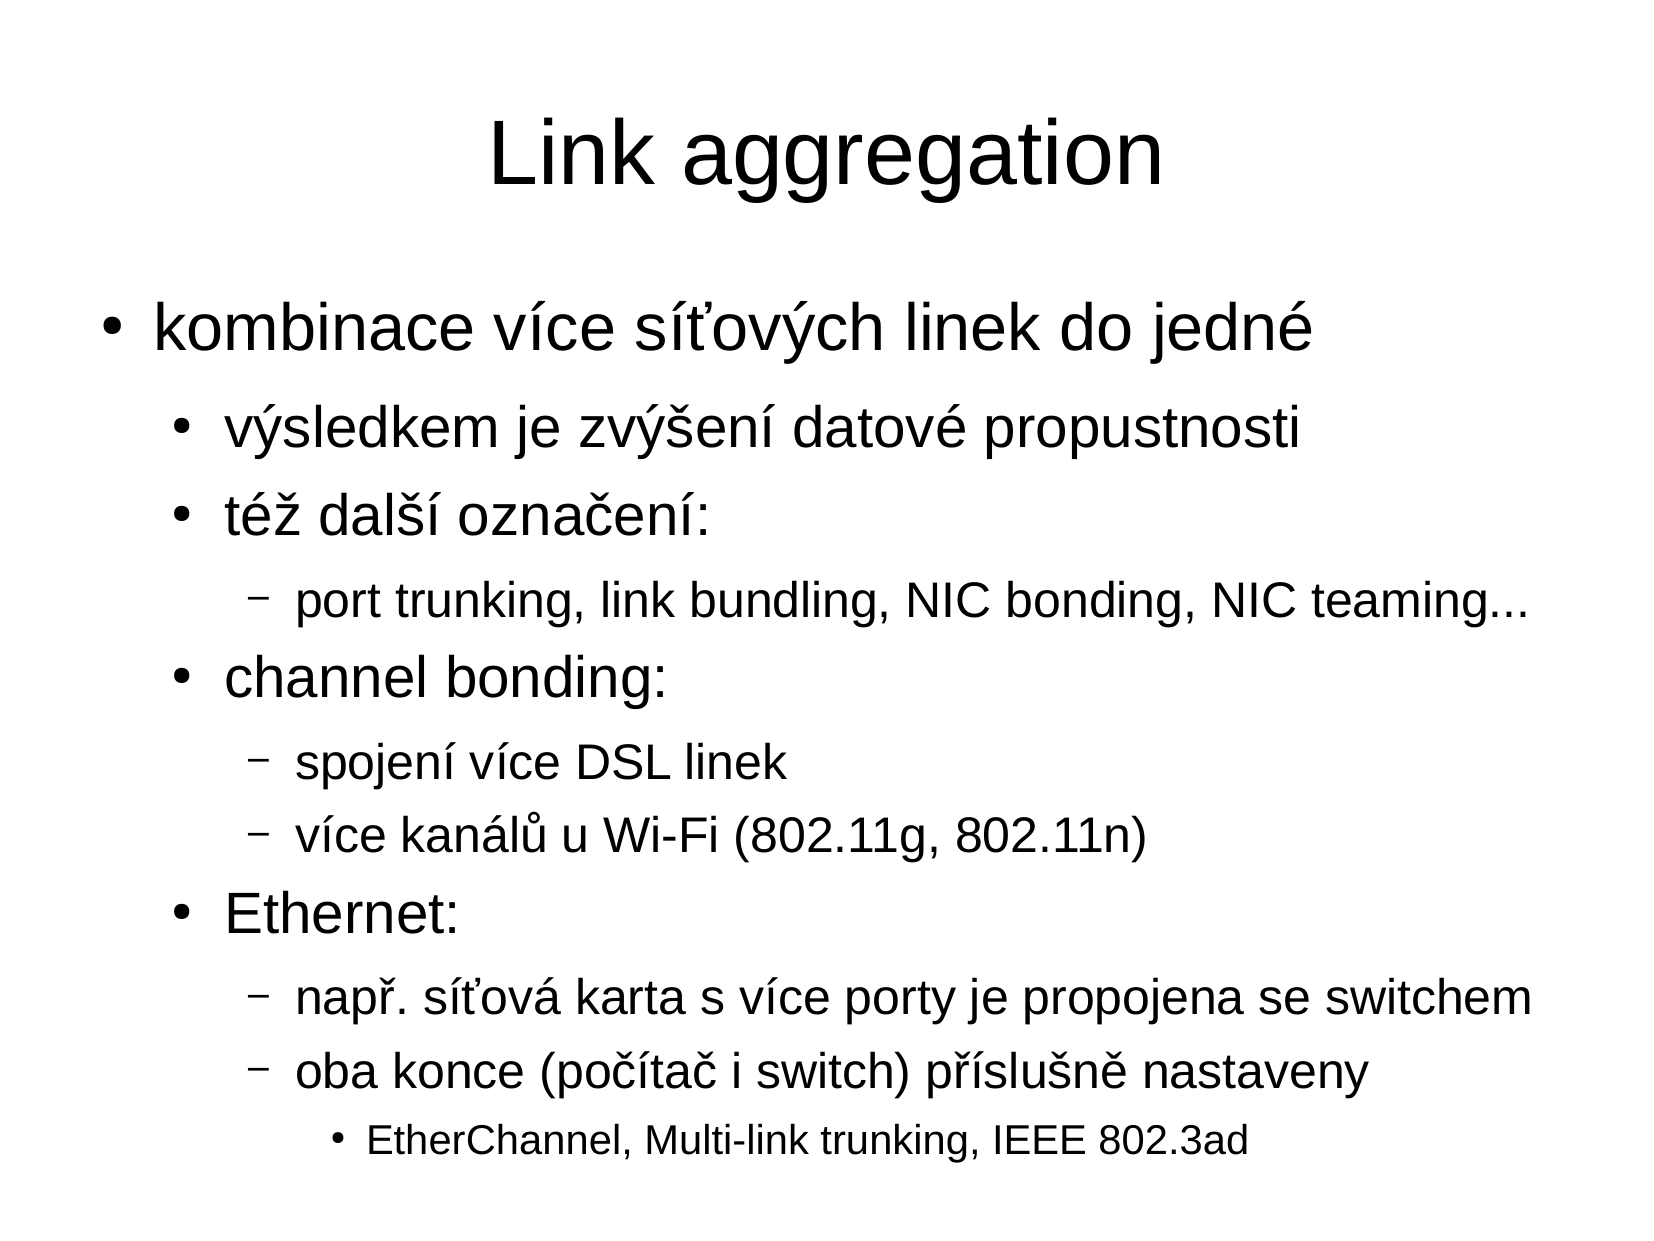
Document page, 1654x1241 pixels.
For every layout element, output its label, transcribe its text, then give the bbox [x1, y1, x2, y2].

title Link aggregation [82, 49, 1571, 257]
list kombinace více síťových linek do jedné výsledkem je zvýšení datové propustnosti též další označení: port trunking, link bundling, NIC bonding, NIC teaming... channel bonding: spojení více DSL linek více kanálů u Wi-Fi (802.11g, 802.11n) Ethernet: např. síťová karta s více porty je propojena se switchem oba konce (počítač i switch) příslušně nastaveny EtherChannel, Multi-link trunking, IEEE 802.3ad [82, 290, 1571, 1163]
